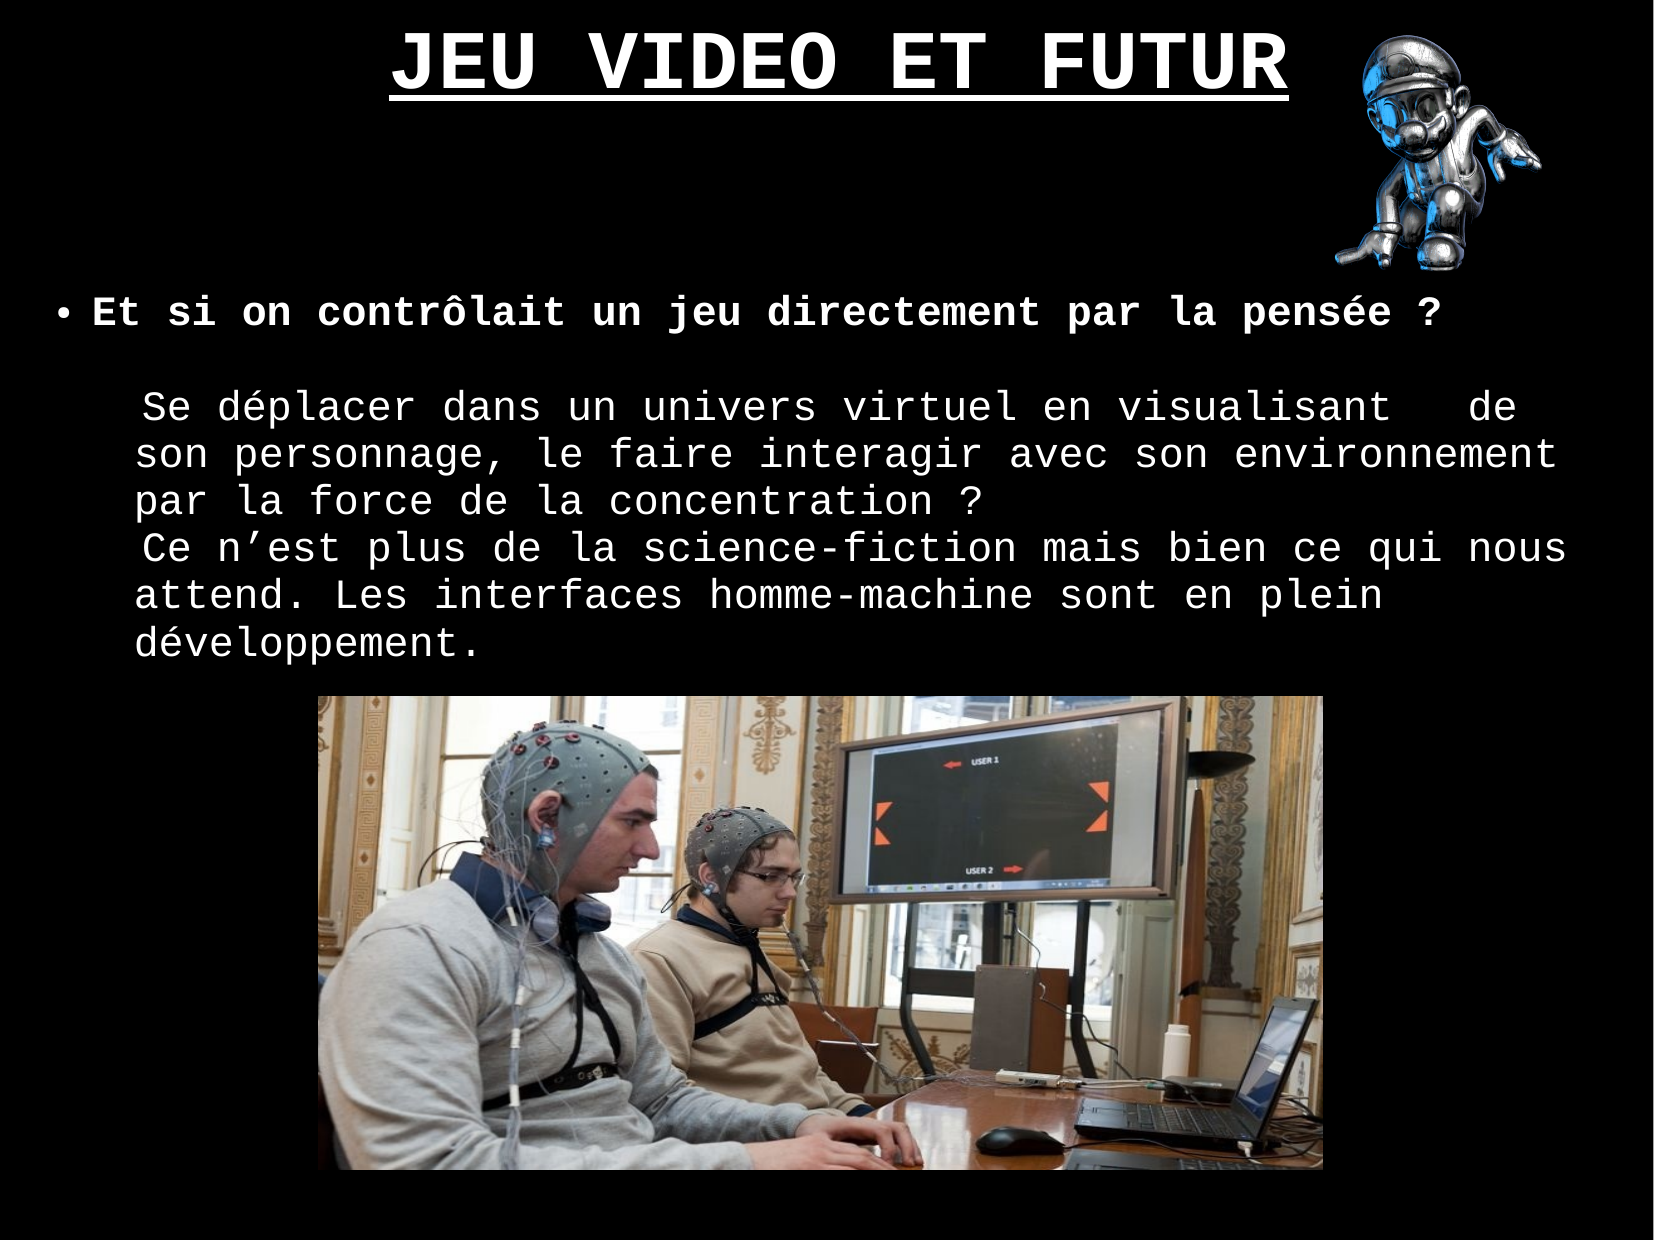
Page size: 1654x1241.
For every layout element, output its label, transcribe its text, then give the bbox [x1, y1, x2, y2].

text_box JEU VIDEO ET FUTUR [373, 11, 1347, 154]
text_box Et si on contrôlait un jeu directement par la pensée ? Se déplacer dans un univers virtuel en visualisant de son personnage, le faire interagir avec son environnement par la force de la concentration ? Ce n’est plus de la science-fiction mais bien ce qui nous attend. Les interfaces homme-machine sont en plein développement. [23, 236, 1619, 1241]
picture [318, 696, 1323, 1170]
picture [1334, 35, 1548, 284]
